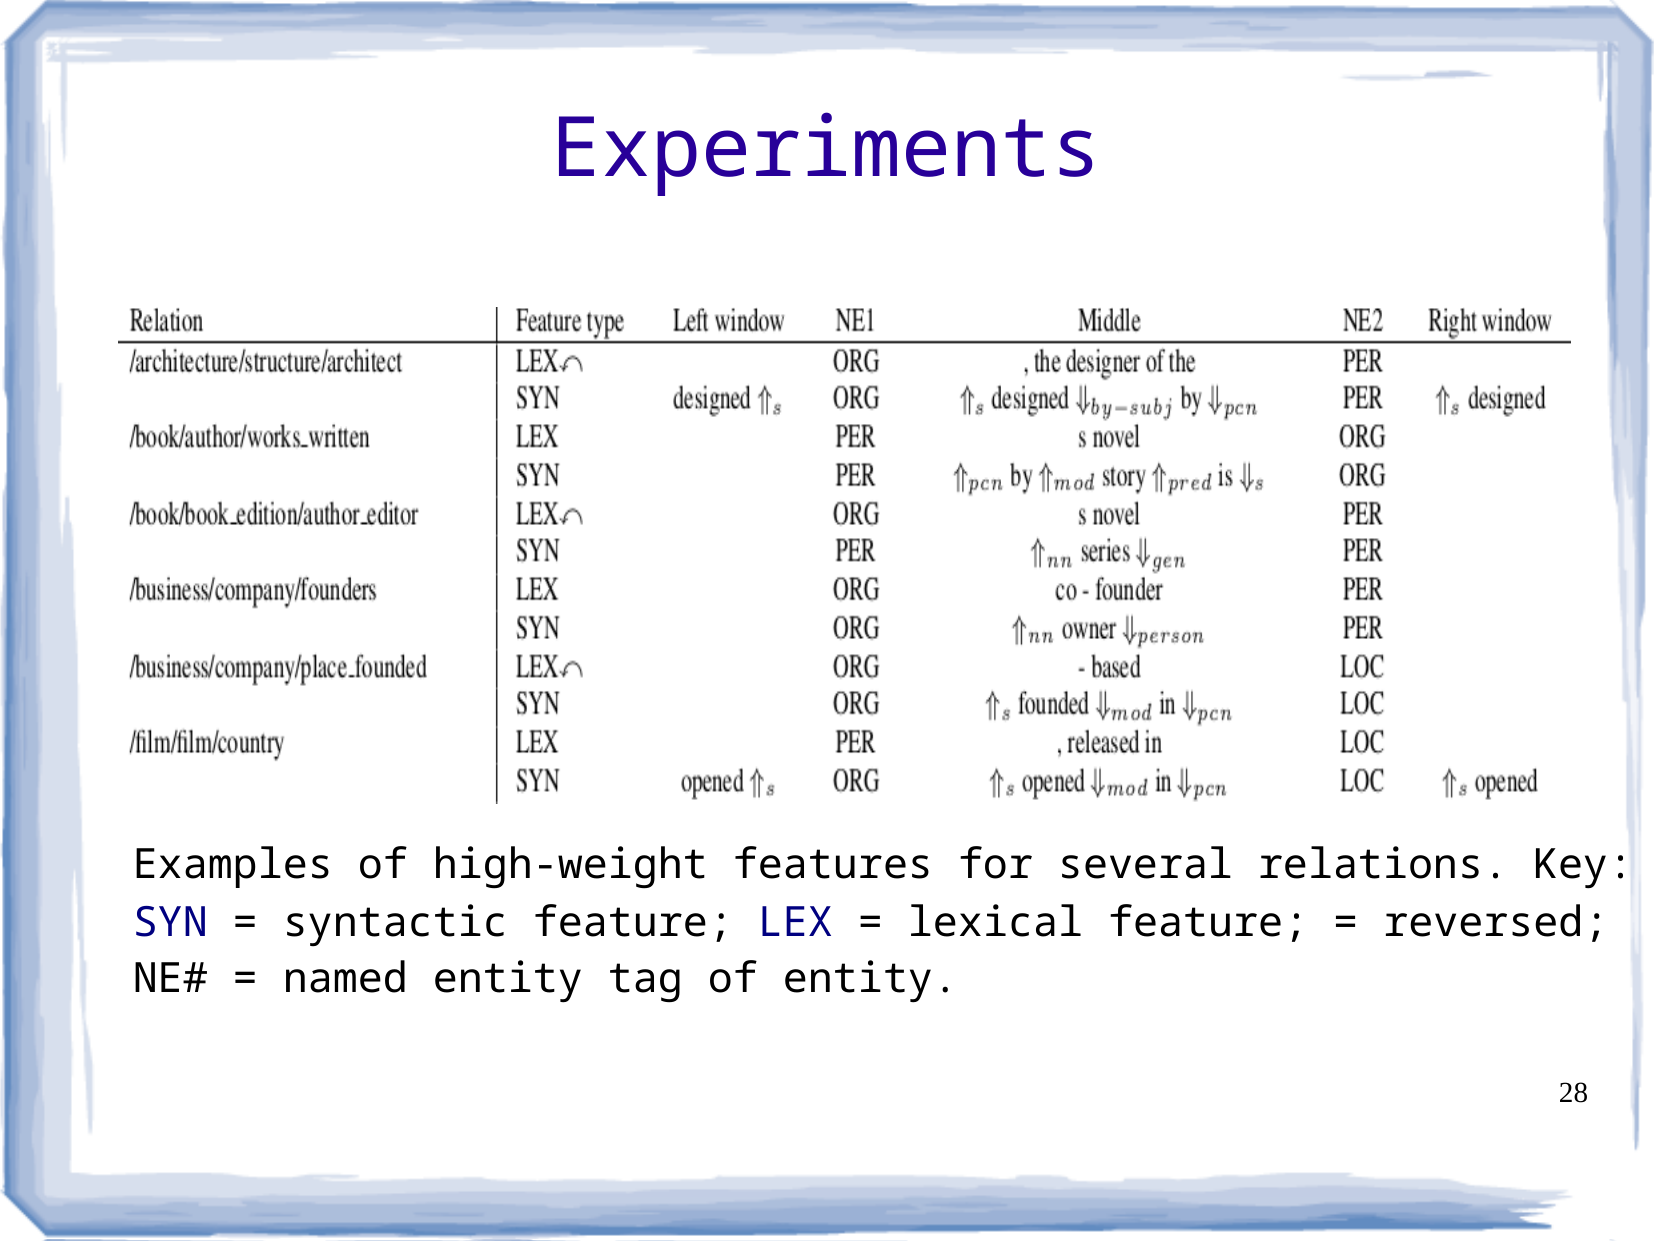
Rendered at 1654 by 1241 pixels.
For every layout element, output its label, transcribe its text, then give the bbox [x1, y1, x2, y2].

text_box Examples of high-weight features for several relations. Key: SYN = syntactic feature; LEX = lexical feature; = reversed; NE# = named entity tag of entity. [118, 826, 1654, 1048]
picture [0, 0, 1654, 1241]
title Experiments [82, 40, 1571, 249]
